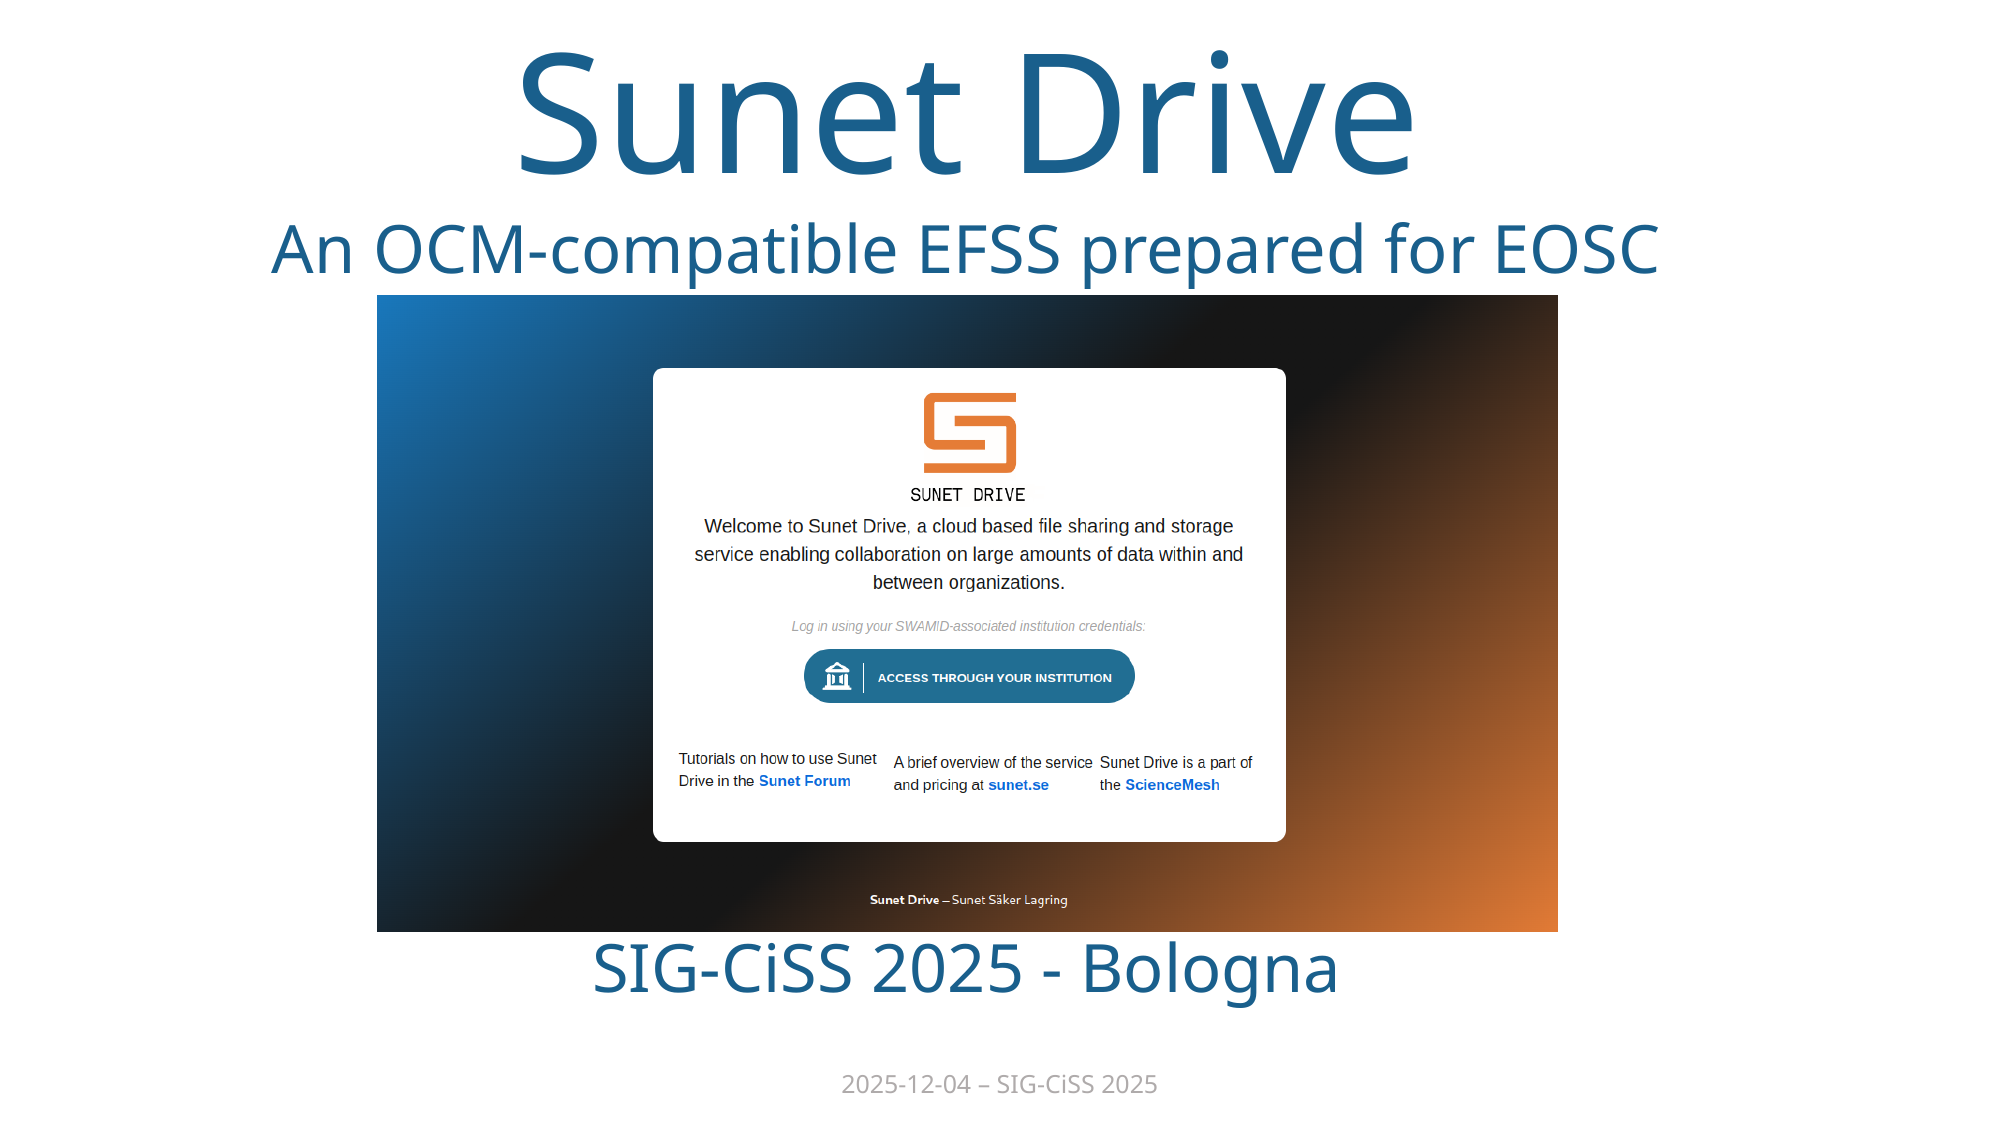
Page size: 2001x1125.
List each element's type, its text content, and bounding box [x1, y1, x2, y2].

text_box 2025-12-04 – SIG-CiSS 2025 [500, 1061, 1500, 1106]
title Sunet Drive An OCM-compatible EFSS prepared for EOSC SIG-CiSS 2025 - Bologna [209, 37, 1726, 976]
picture [377, 295, 1558, 932]
